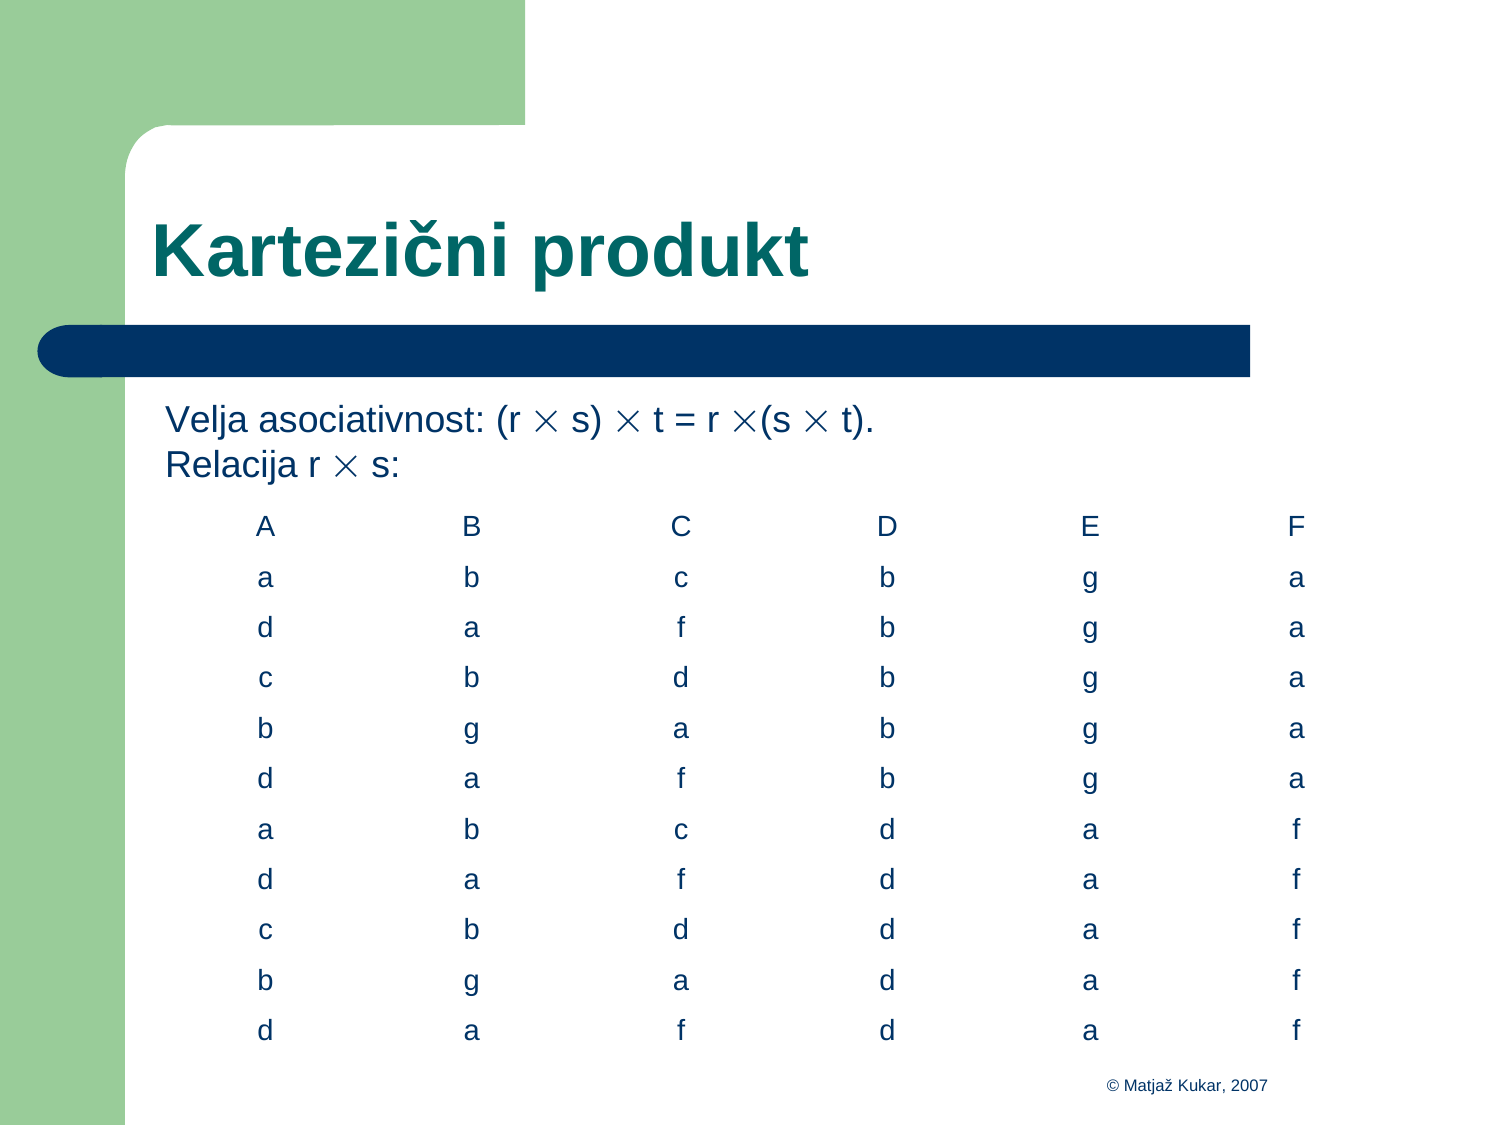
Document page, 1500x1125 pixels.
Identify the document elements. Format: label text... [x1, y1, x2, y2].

table_header F [1194, 500, 1400, 550]
table_header C [575, 500, 788, 550]
table_cell f [575, 752, 788, 802]
table_cell a [1194, 752, 1400, 802]
table_cell d [788, 853, 987, 903]
table_cell a [1194, 702, 1400, 752]
table_cell b [163, 702, 369, 752]
table_cell f [575, 601, 788, 651]
table_cell g [987, 550, 1194, 601]
table_cell g [987, 601, 1194, 651]
table_cell b [788, 702, 987, 752]
table_cell a [369, 1004, 575, 1054]
table_cell d [163, 853, 369, 903]
table_cell a [1194, 550, 1400, 601]
table_cell d [575, 651, 788, 702]
text_box Velja asociativnost: (r  s)  t = r (s  t). Relacija r  s: [150, 387, 1091, 493]
table_cell d [163, 1004, 369, 1054]
table_cell a [369, 601, 575, 651]
table_cell c [163, 651, 369, 702]
title Kartezični produkt [136, 136, 1414, 301]
table_cell b [369, 550, 575, 601]
table_cell b [788, 651, 987, 702]
table_cell g [987, 702, 1194, 752]
table_cell g [369, 953, 575, 1004]
table_cell b [788, 752, 987, 802]
table_cell f [575, 853, 788, 903]
table_cell a [987, 802, 1194, 853]
table_cell b [788, 601, 987, 651]
text_box © Matjaž Kukar, 2007 [949, 1025, 1426, 1103]
table_cell c [575, 550, 788, 601]
table_cell a [369, 752, 575, 802]
table_cell a [987, 853, 1194, 903]
table_cell g [987, 752, 1194, 802]
table_cell b [369, 651, 575, 702]
table_cell b [369, 903, 575, 953]
table_header D [788, 500, 987, 550]
table_cell g [369, 702, 575, 752]
table_cell f [1194, 953, 1400, 1004]
table_cell a [987, 1004, 1194, 1054]
table_cell a [987, 953, 1194, 1004]
table_cell g [987, 651, 1194, 702]
table_cell a [1194, 601, 1400, 651]
table_cell d [163, 601, 369, 651]
table_cell d [788, 953, 987, 1004]
table_cell d [575, 903, 788, 953]
table_cell b [163, 953, 369, 1004]
table_cell a [987, 903, 1194, 953]
table_cell d [788, 802, 987, 853]
table_cell a [575, 702, 788, 752]
table_cell c [575, 802, 788, 853]
table_cell f [1194, 802, 1400, 853]
table_cell b [788, 550, 987, 601]
table_cell f [575, 1004, 788, 1054]
table_header B [369, 500, 575, 550]
table_cell a [1194, 651, 1400, 702]
table_header A [163, 500, 369, 550]
table_cell f [1194, 853, 1400, 903]
table_header E [987, 500, 1194, 550]
table_cell d [163, 752, 369, 802]
table_cell a [163, 802, 369, 853]
table_cell c [163, 903, 369, 953]
table_cell f [1194, 903, 1400, 953]
table_cell b [369, 802, 575, 853]
table_cell d [788, 903, 987, 953]
table_cell a [163, 550, 369, 601]
table_cell d [788, 1004, 987, 1054]
table_cell a [369, 853, 575, 903]
table_cell a [575, 953, 788, 1004]
table_cell f [1194, 1004, 1400, 1054]
